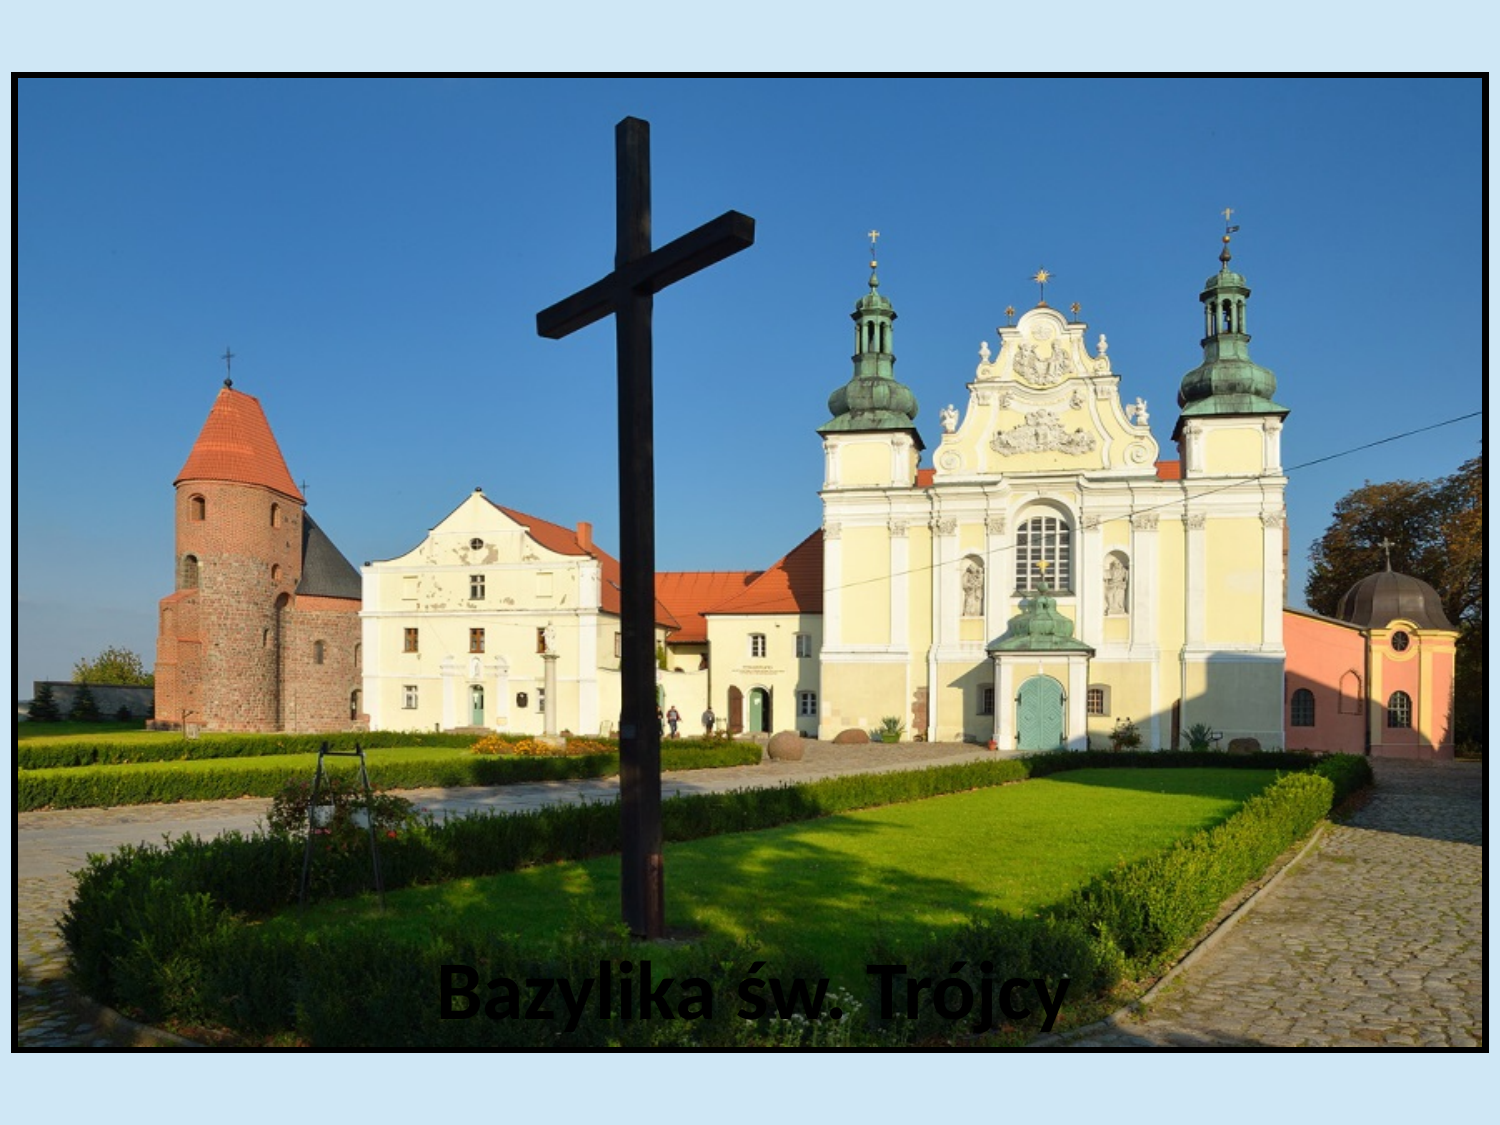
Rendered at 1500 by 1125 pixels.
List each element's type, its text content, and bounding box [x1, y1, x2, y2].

text_box Bazylika św. Trójcy [421, 928, 1088, 1044]
picture [17, 78, 1483, 1047]
